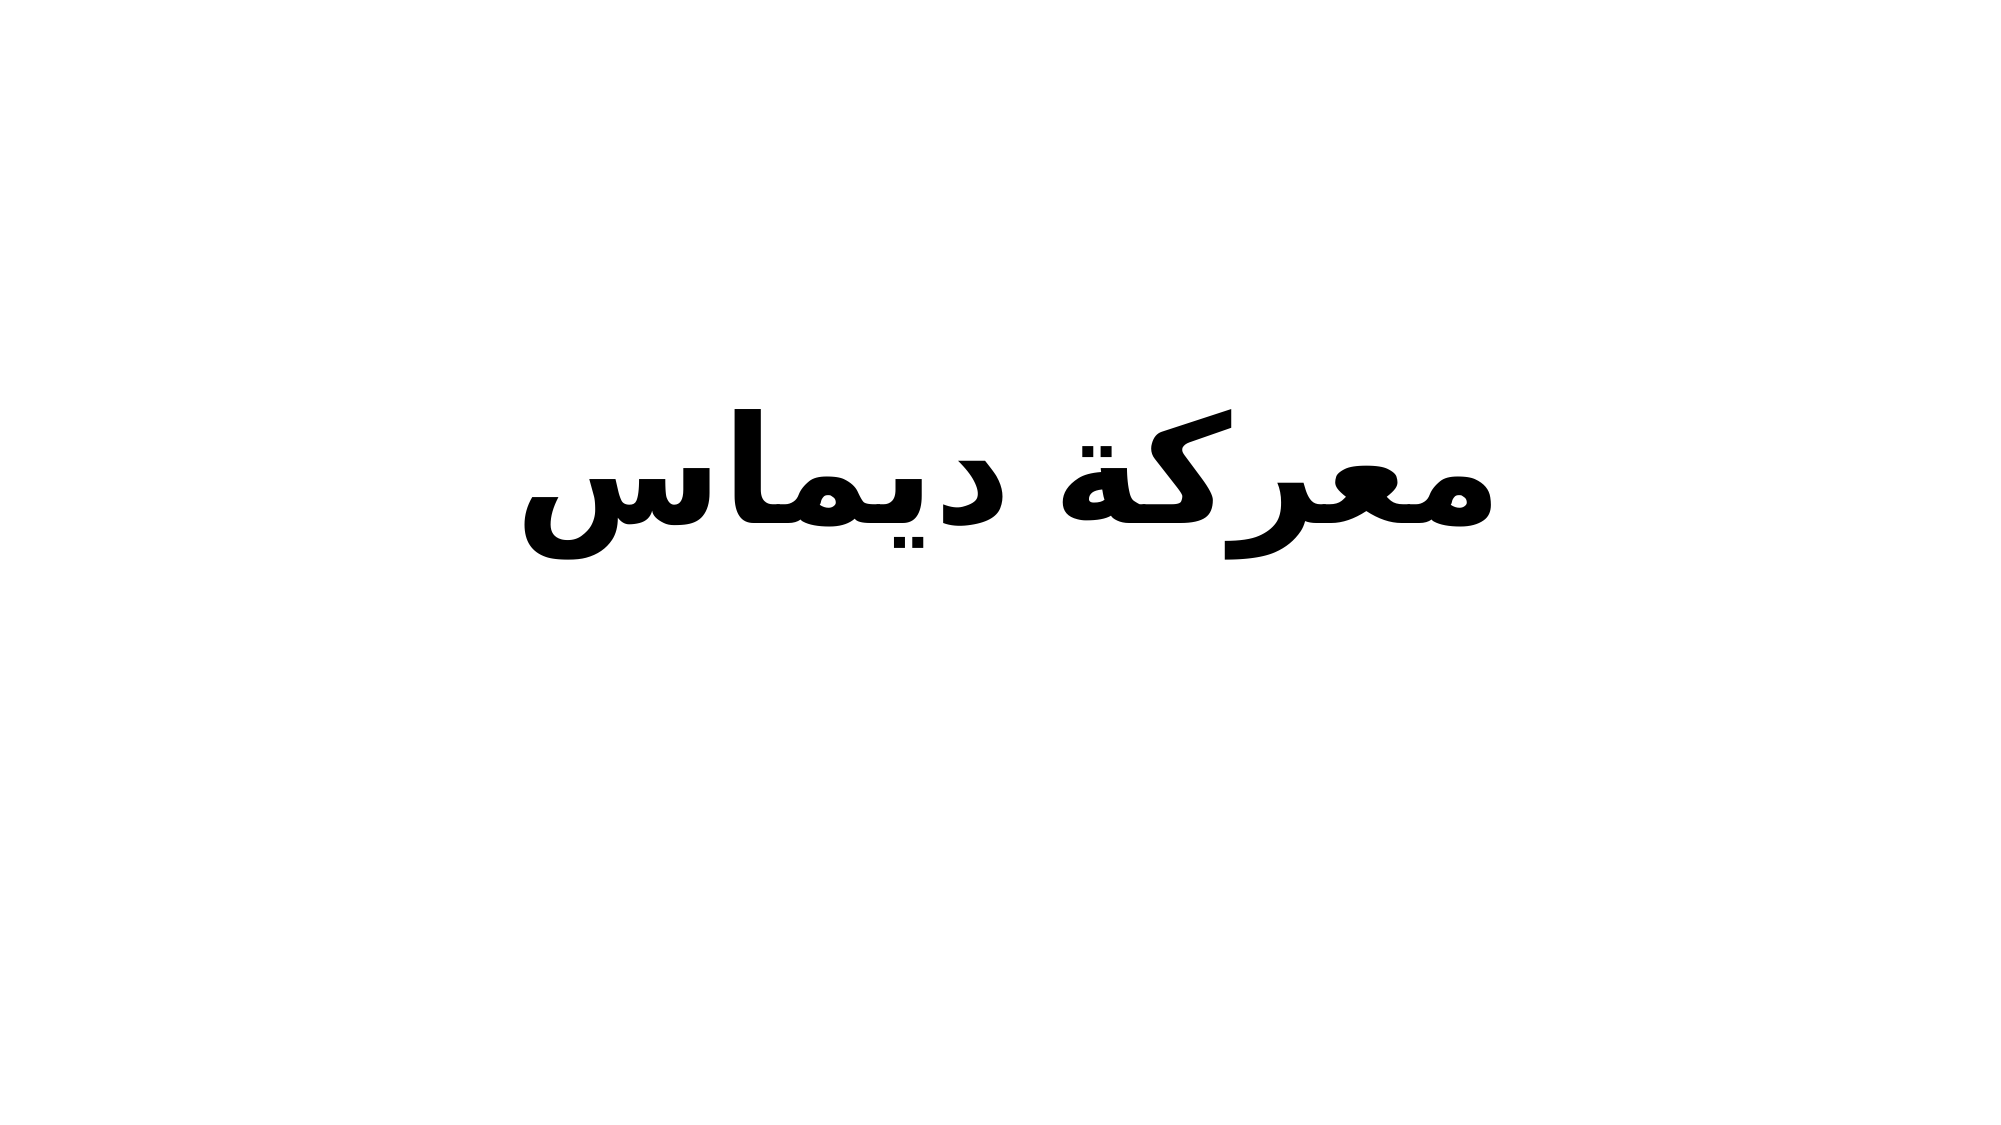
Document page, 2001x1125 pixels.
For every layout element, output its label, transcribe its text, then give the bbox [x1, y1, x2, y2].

text_box معركة ديماس [453, 365, 1564, 563]
